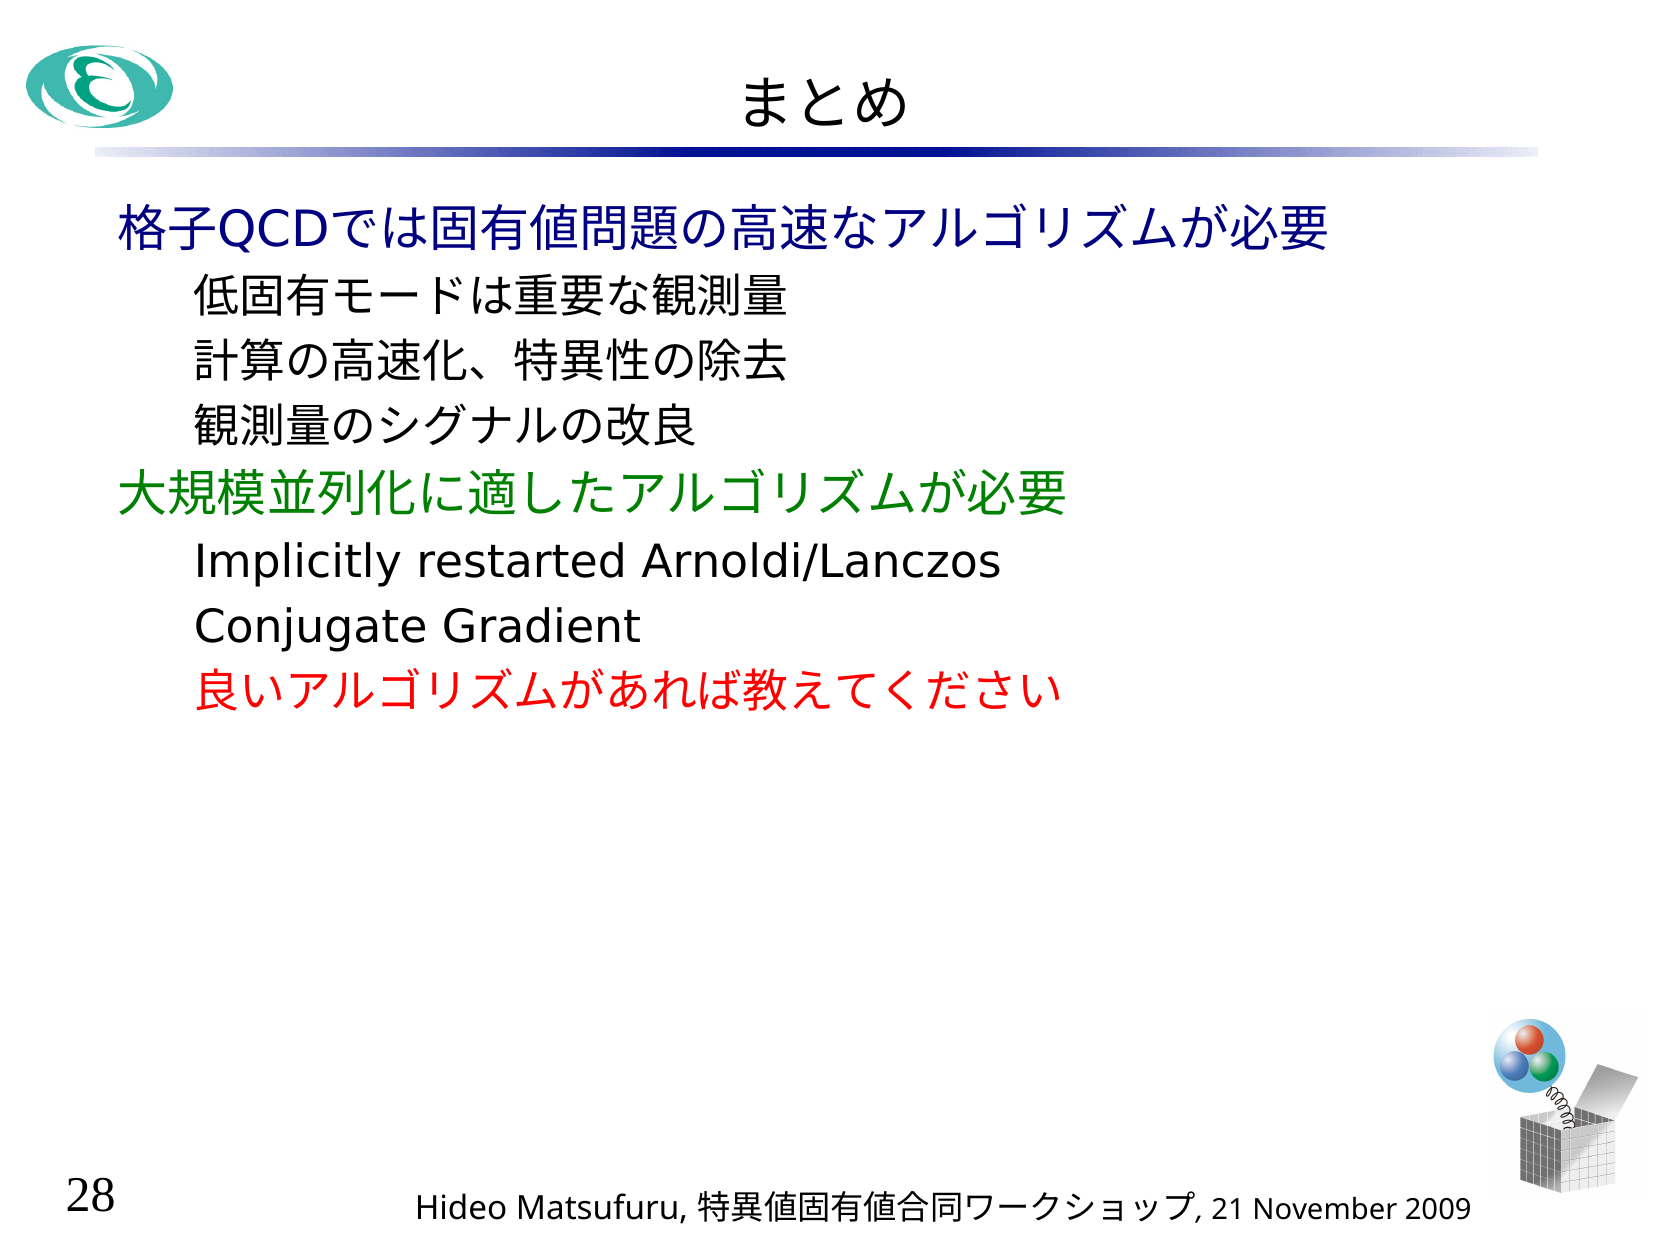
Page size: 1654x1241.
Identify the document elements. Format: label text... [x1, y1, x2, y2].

picture [20, 37, 179, 136]
list 格子QCDでは固有値問題の高速なアルゴリズムが必要 低固有モードは重要な観測量 計算の高速化、特異性の除去 観測量のシグナルの改良 大規模並列化に適したアルゴリズムが必要 Implicitly restarted Arnoldi/Lanczos Conjugate Gradient 良いアルゴリズムがあれば教えてください [99, 199, 1552, 719]
picture [1447, 147, 1538, 157]
picture [1488, 1012, 1644, 1200]
picture [95, 147, 198, 157]
title まとめ [198, 50, 1447, 158]
